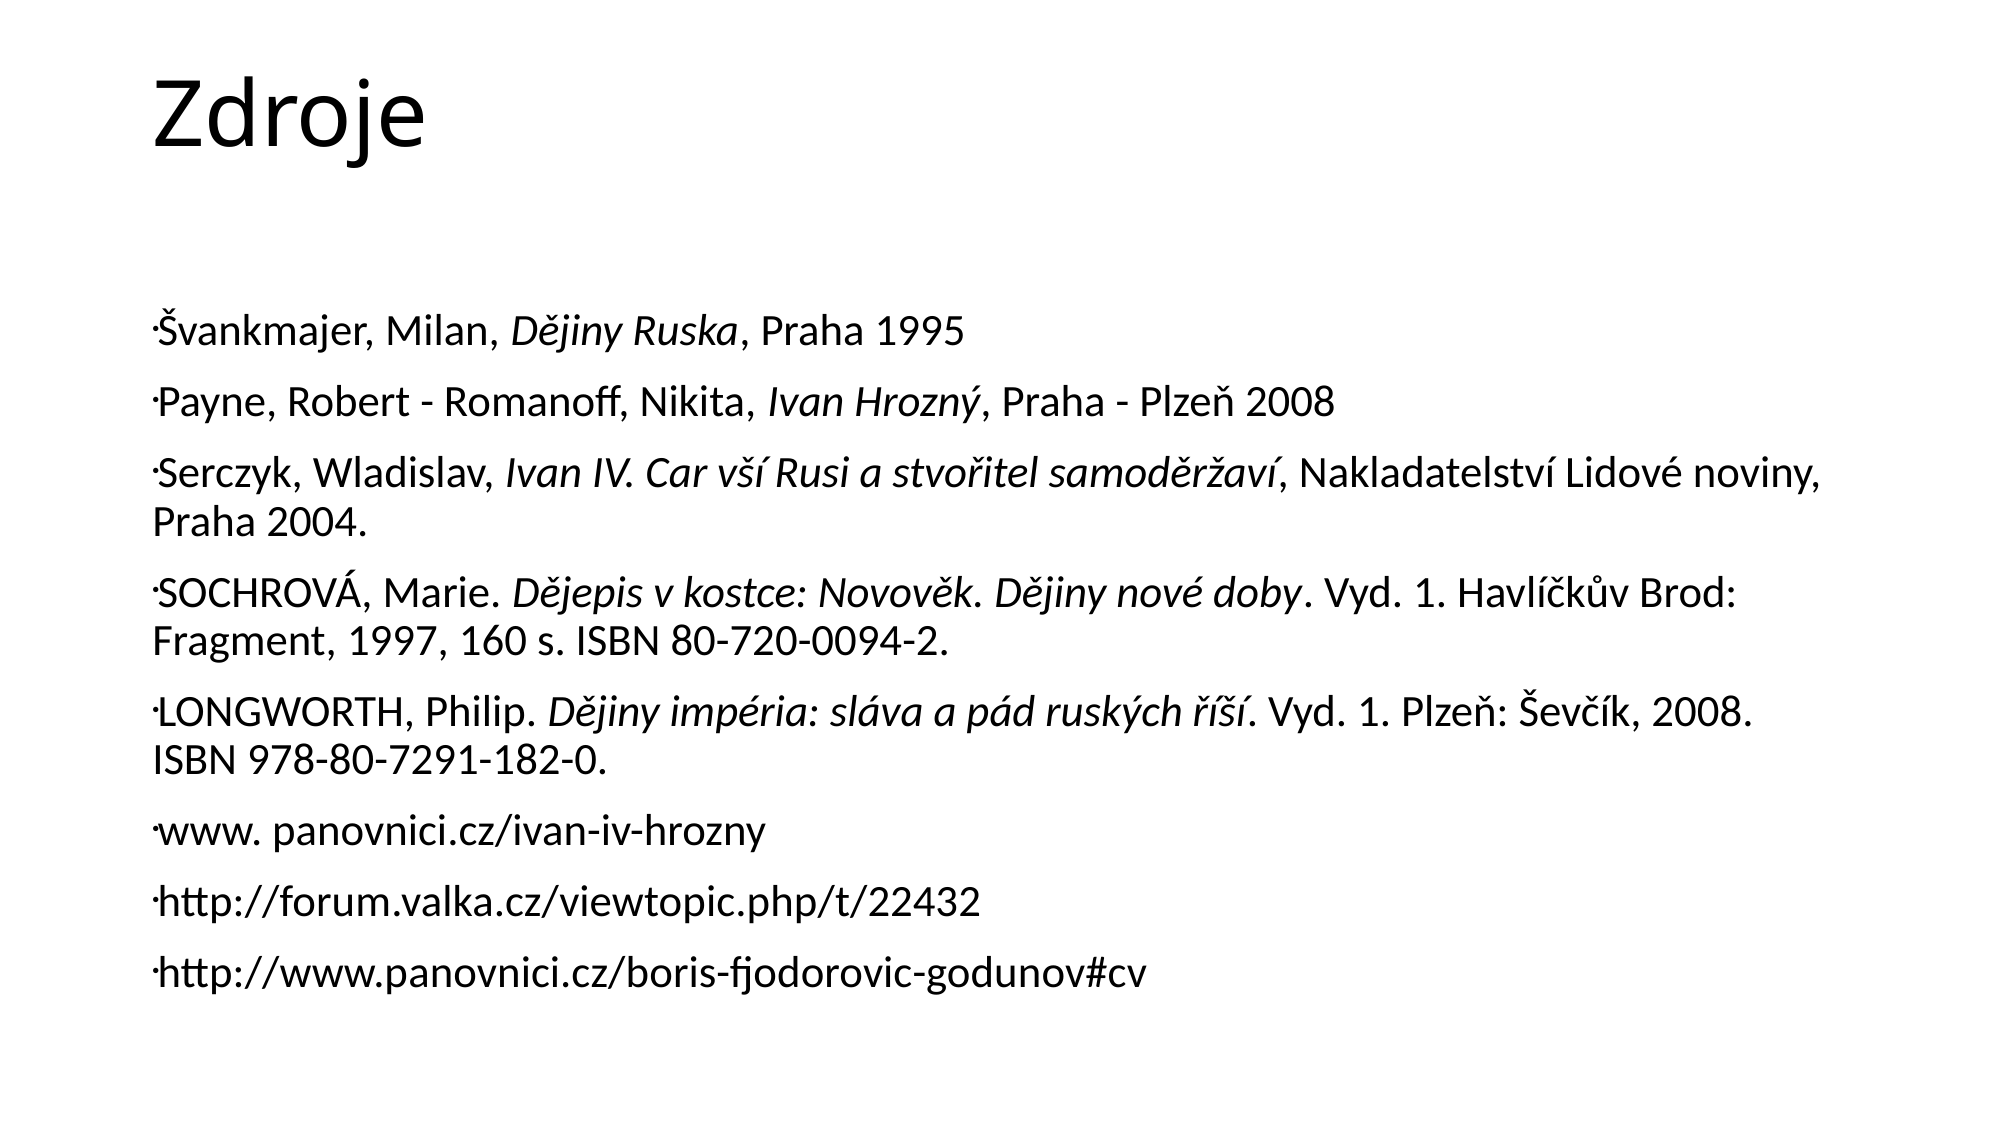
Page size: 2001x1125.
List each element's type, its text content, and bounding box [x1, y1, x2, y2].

list Švankmajer, Milan, Dějiny Ruska, Praha 1995 Payne, Robert - Romanoff, Nikita, Ivan Hrozný, Praha - Plzeň 2008 Serczyk, Wladislav, Ivan IV. Car vší Rusi a stvořitel samoděržaví, Nakladatelství Lidové noviny, Praha 2004. SOCHROVÁ, Marie. Dějepis v kostce: Novověk. Dějiny nové doby. Vyd. 1. Havlíčkův Brod: Fragment, 1997, 160 s. ISBN 80-720-0094-2. LONGWORTH, Philip. Dějiny impéria: sláva a pád ruských říší. Vyd. 1. Plzeň: Ševčík, 2008. ISBN 978-80-7291-182-0. www. panovnici.cz/ivan-iv-hrozny http://forum.valka.cz/viewtopic.php/t/22432 http://www.panovnici.cz/boris-fjodorovic-godunov#cv [137, 299, 1863, 1014]
title Zdroje [137, 59, 1863, 278]
